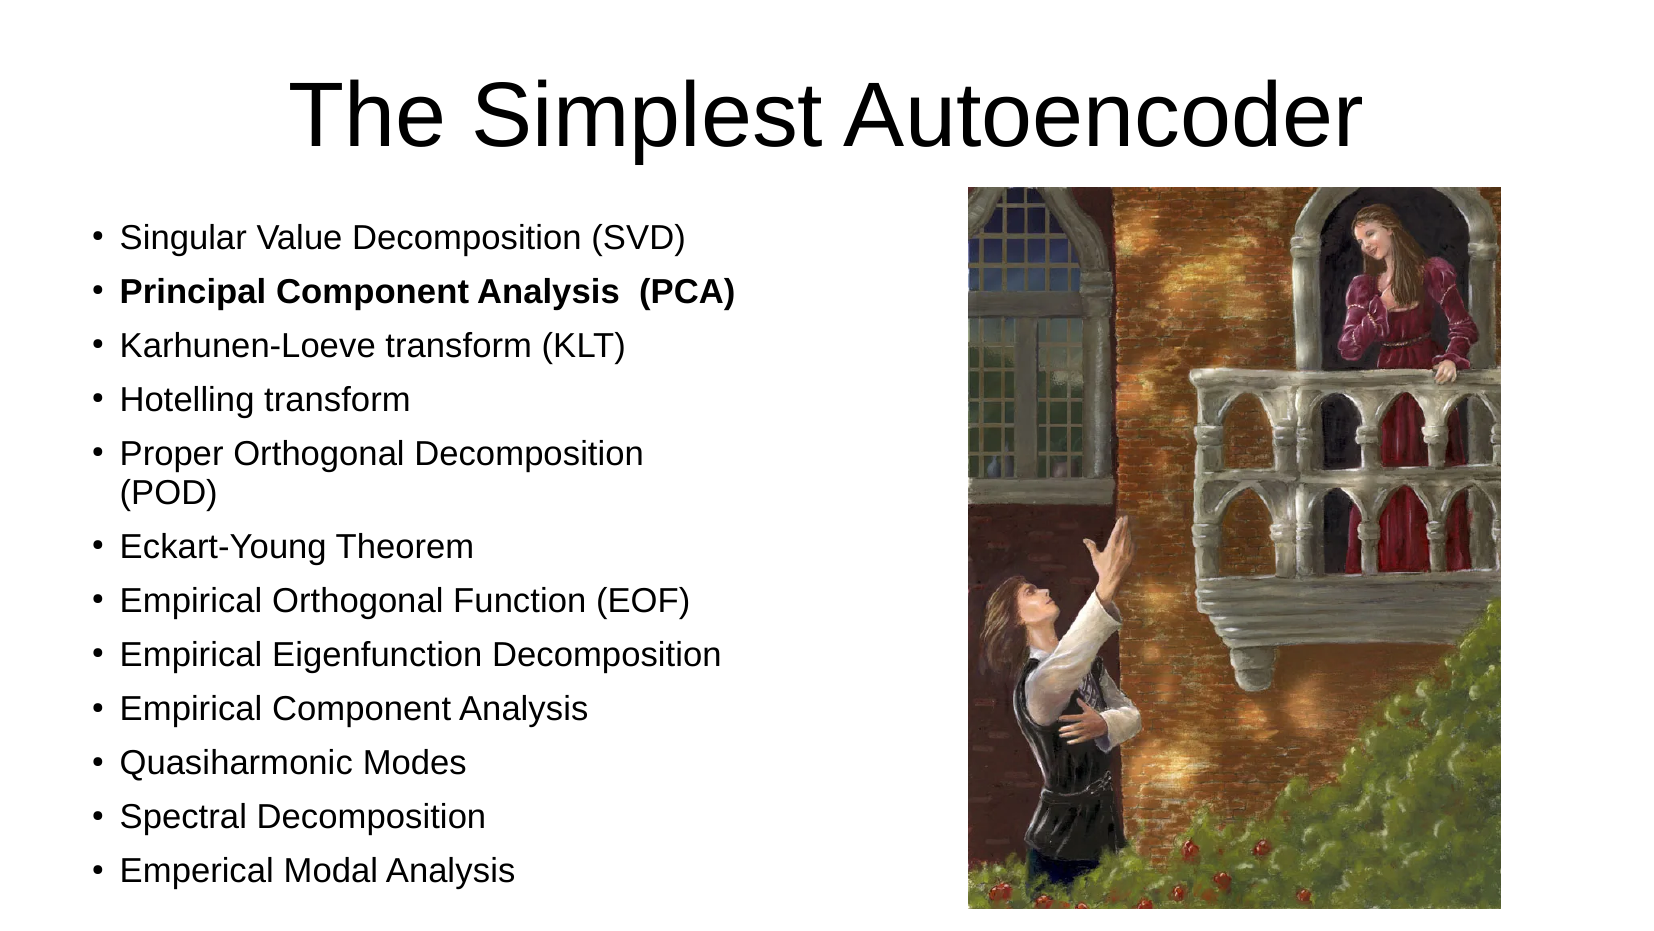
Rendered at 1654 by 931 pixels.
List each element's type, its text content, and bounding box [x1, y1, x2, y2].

list Singular Value Decomposition (SVD) Principal Component Analysis (PCA) Karhunen-Loeve transform (KLT) Hotelling transform Proper Orthogonal Decomposition (POD) Eckart-Young Theorem Empirical Orthogonal Function (EOF) Empirical Eigenfunction Decomposition Empirical Component Analysis Quasiharmonic Modes Spectral Decomposition Emperical Modal Analysis [82, 217, 751, 901]
picture [968, 187, 1501, 909]
title The Simplest Autoencoder [82, 37, 1571, 193]
